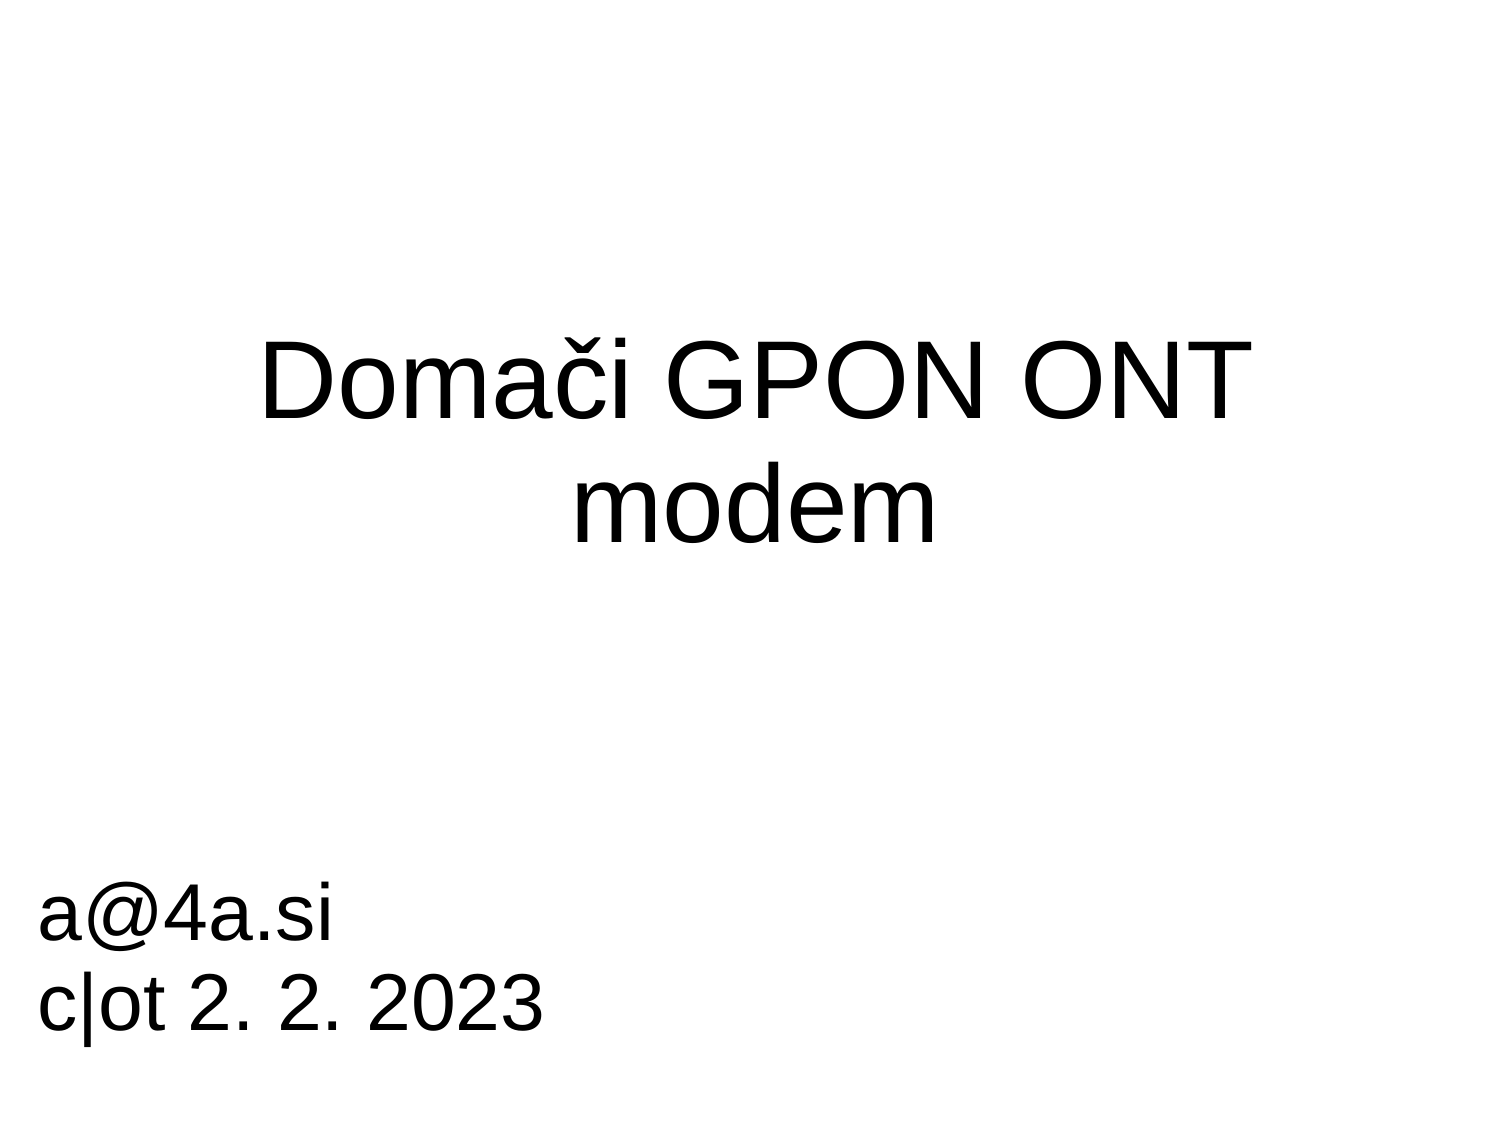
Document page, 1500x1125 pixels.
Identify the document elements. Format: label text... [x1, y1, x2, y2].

title Domači GPON ONT modem [80, 318, 1431, 566]
subtitle a@4a.si c|ot 2. 2. 2023 [37, 823, 739, 1093]
